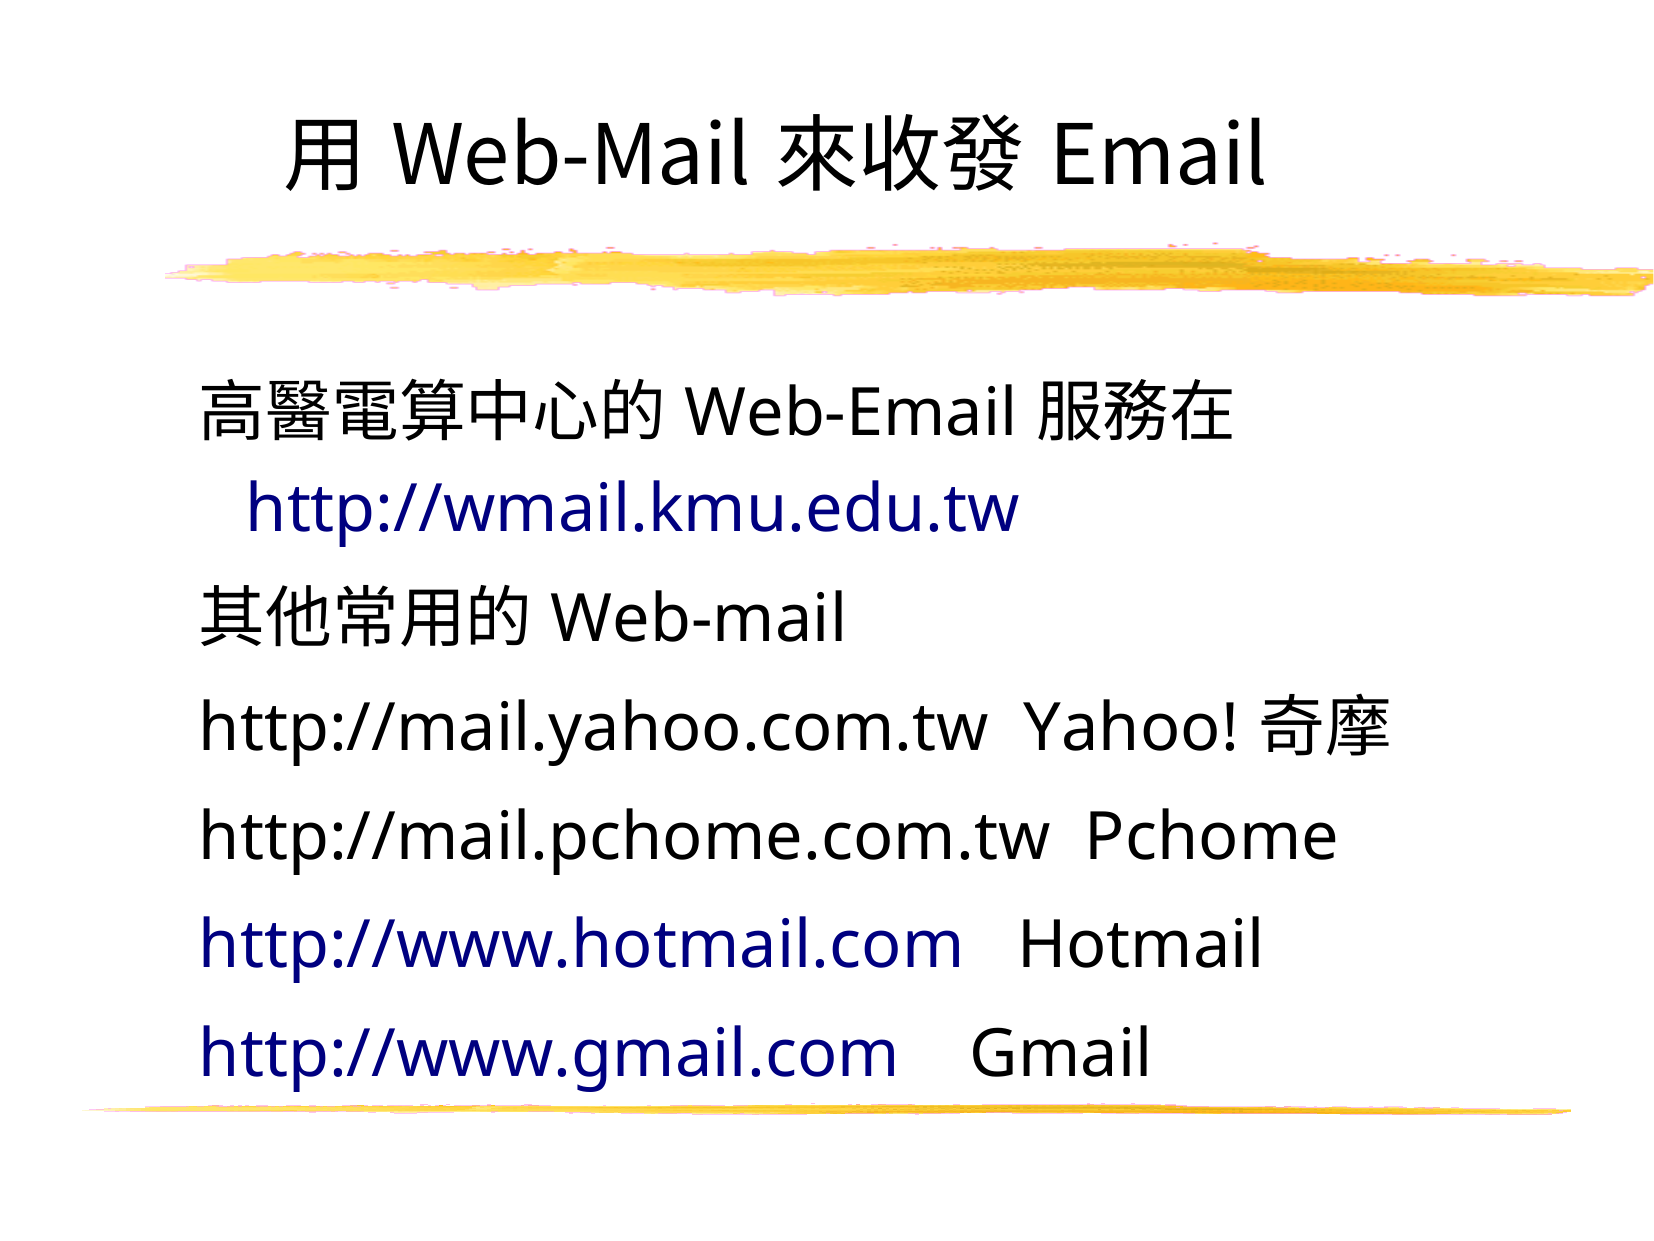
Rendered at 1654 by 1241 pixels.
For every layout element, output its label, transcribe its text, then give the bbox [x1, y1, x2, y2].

title 用Web-Mail來收發Email [73, 41, 1479, 249]
picture [165, 237, 1654, 308]
list 高醫電算中心的Web-Email服務在 http://wmail.kmu.edu.tw 其他常用的Web-mail http://mail.yahoo.com.tw Yahoo!奇摩 http://mail.pchome.com.tw Pchome http://www.hotmail.com Hotmail http://www.gmail.com Gmail [124, 358, 1530, 1112]
picture [82, 1102, 1571, 1117]
